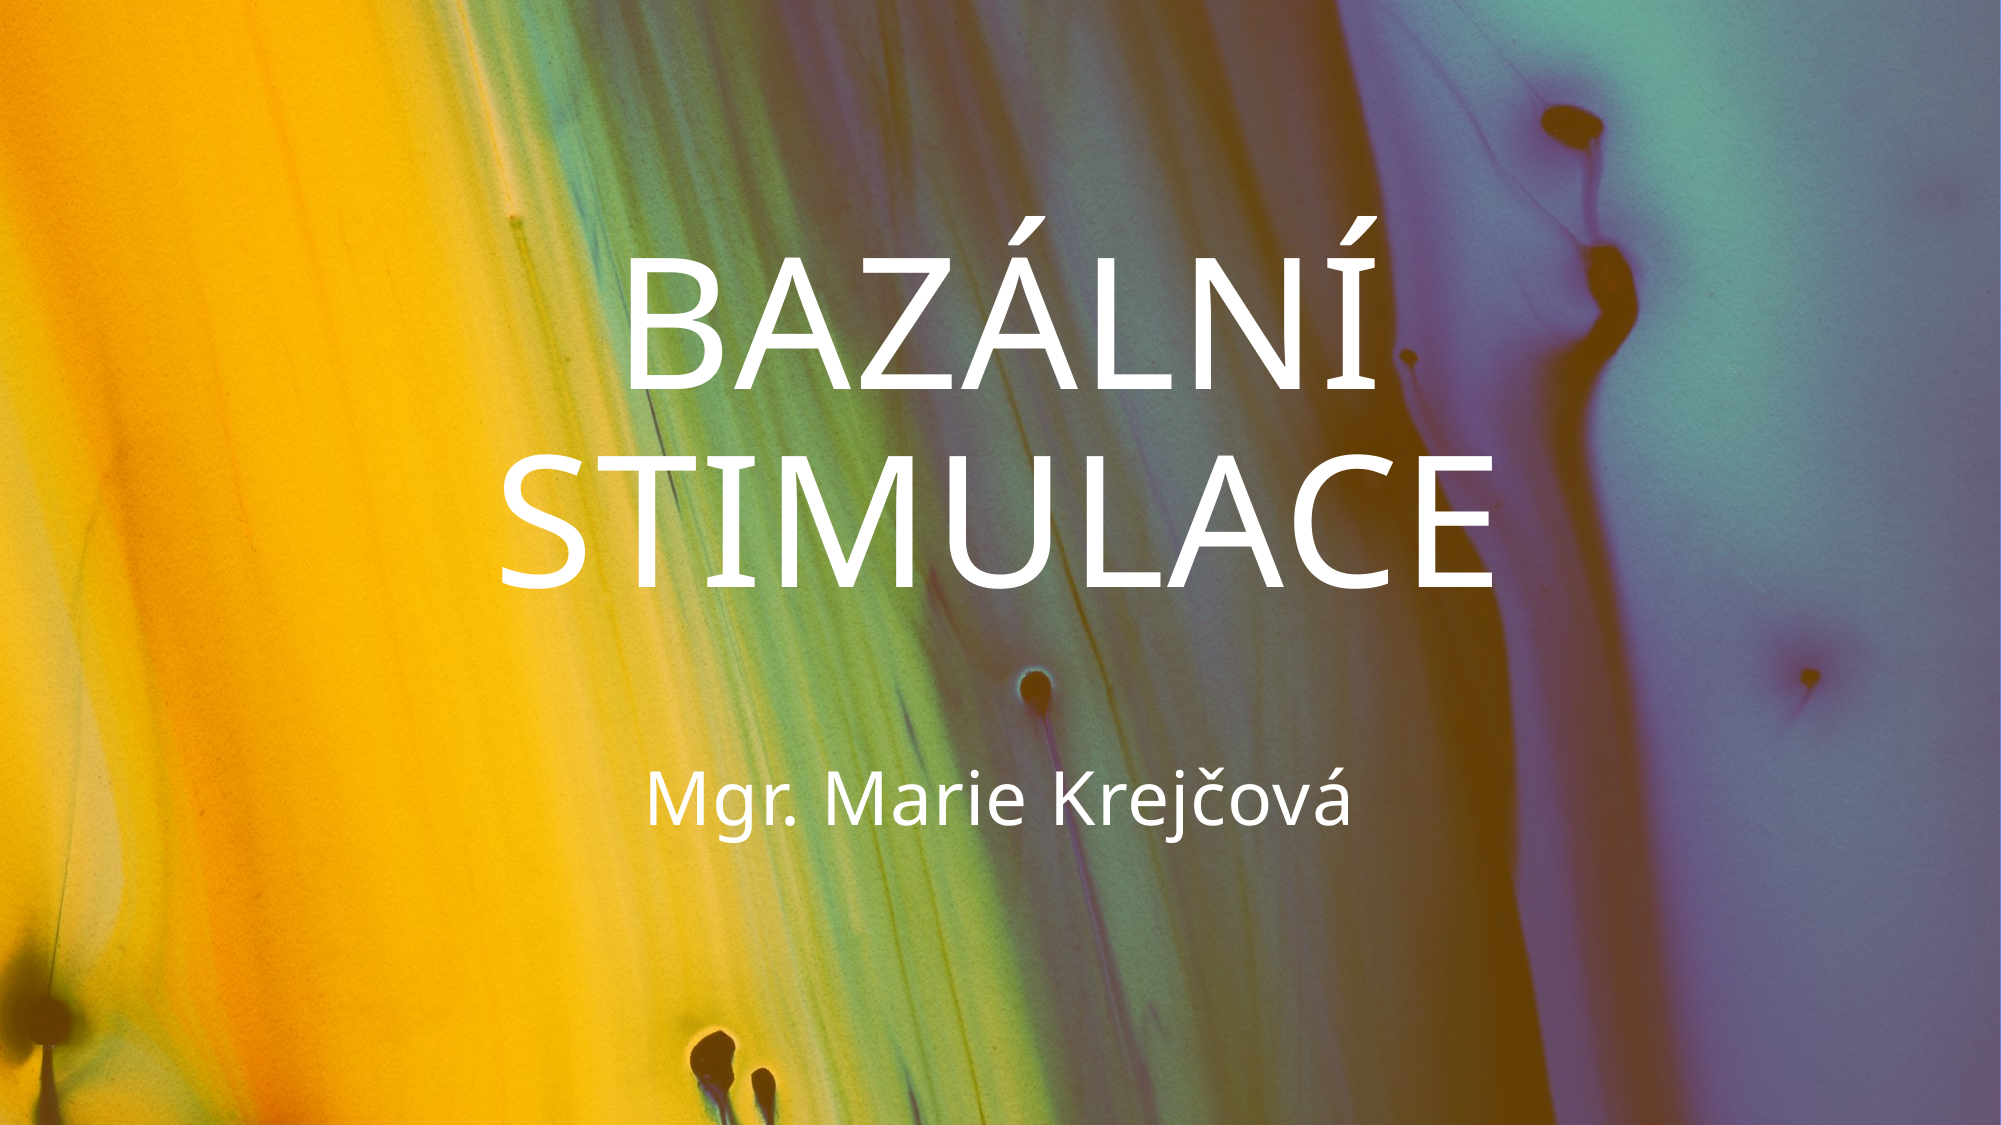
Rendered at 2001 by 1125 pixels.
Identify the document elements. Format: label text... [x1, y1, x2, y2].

subtitle Mgr. Marie Krejčová [157, 742, 1842, 991]
title BAZÁLNÍ STIMULACE [157, 104, 1842, 635]
picture [0, 0, 2000, 1125]
